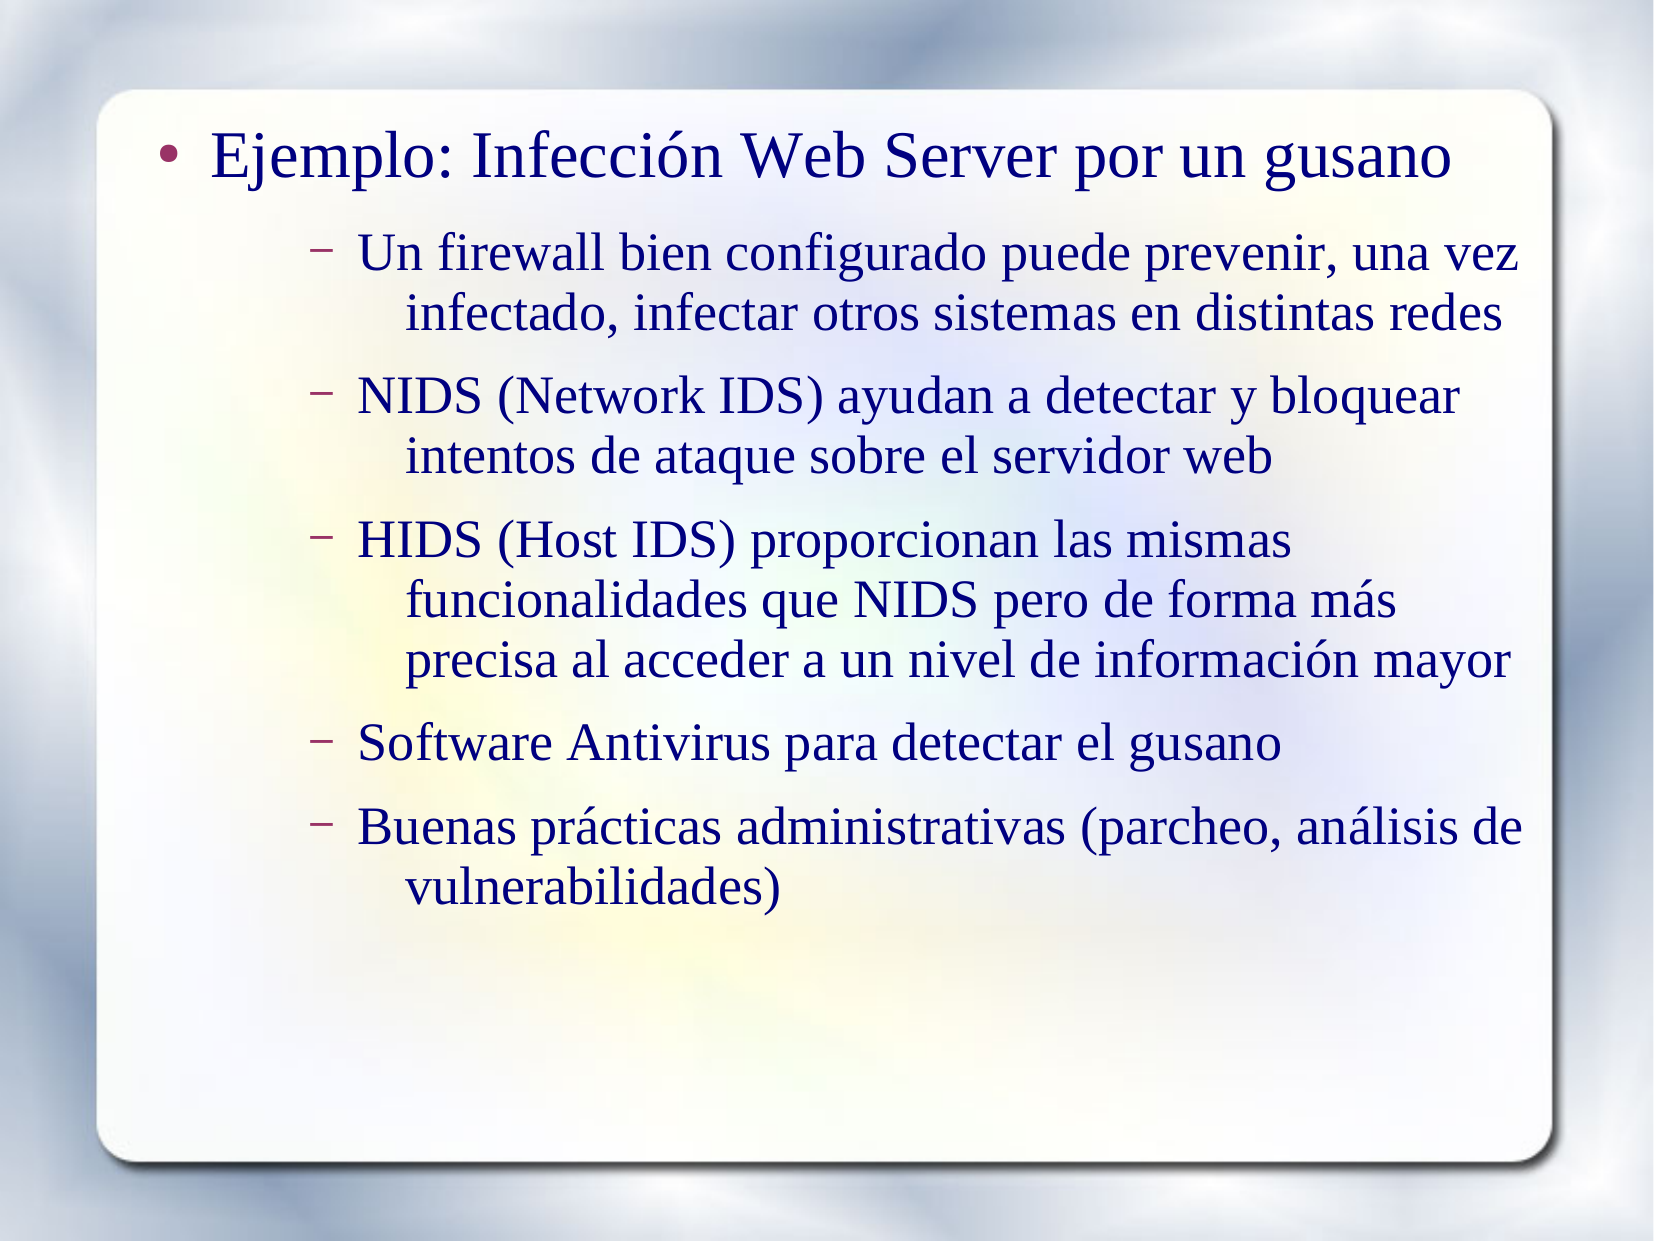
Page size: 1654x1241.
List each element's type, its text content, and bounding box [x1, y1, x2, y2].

list Ejemplo: Infección Web Server por un gusano Un firewall bien configurado puede prevenir, una vez infectado, infectar otros sistemas en distintas redes NIDS (Network IDS) ayudan a detectar y bloquear intentos de ataque sobre el servidor web HIDS (Host IDS) proporcionan las mismas funcionalidades que NIDS pero de forma más precisa al acceder a un nivel de información mayor Software Antivirus para detectar el gusano Buenas prácticas administrativas (parcheo, análisis de vulnerabilidades) [121, 118, 1534, 1213]
picture [0, 0, 1654, 1241]
